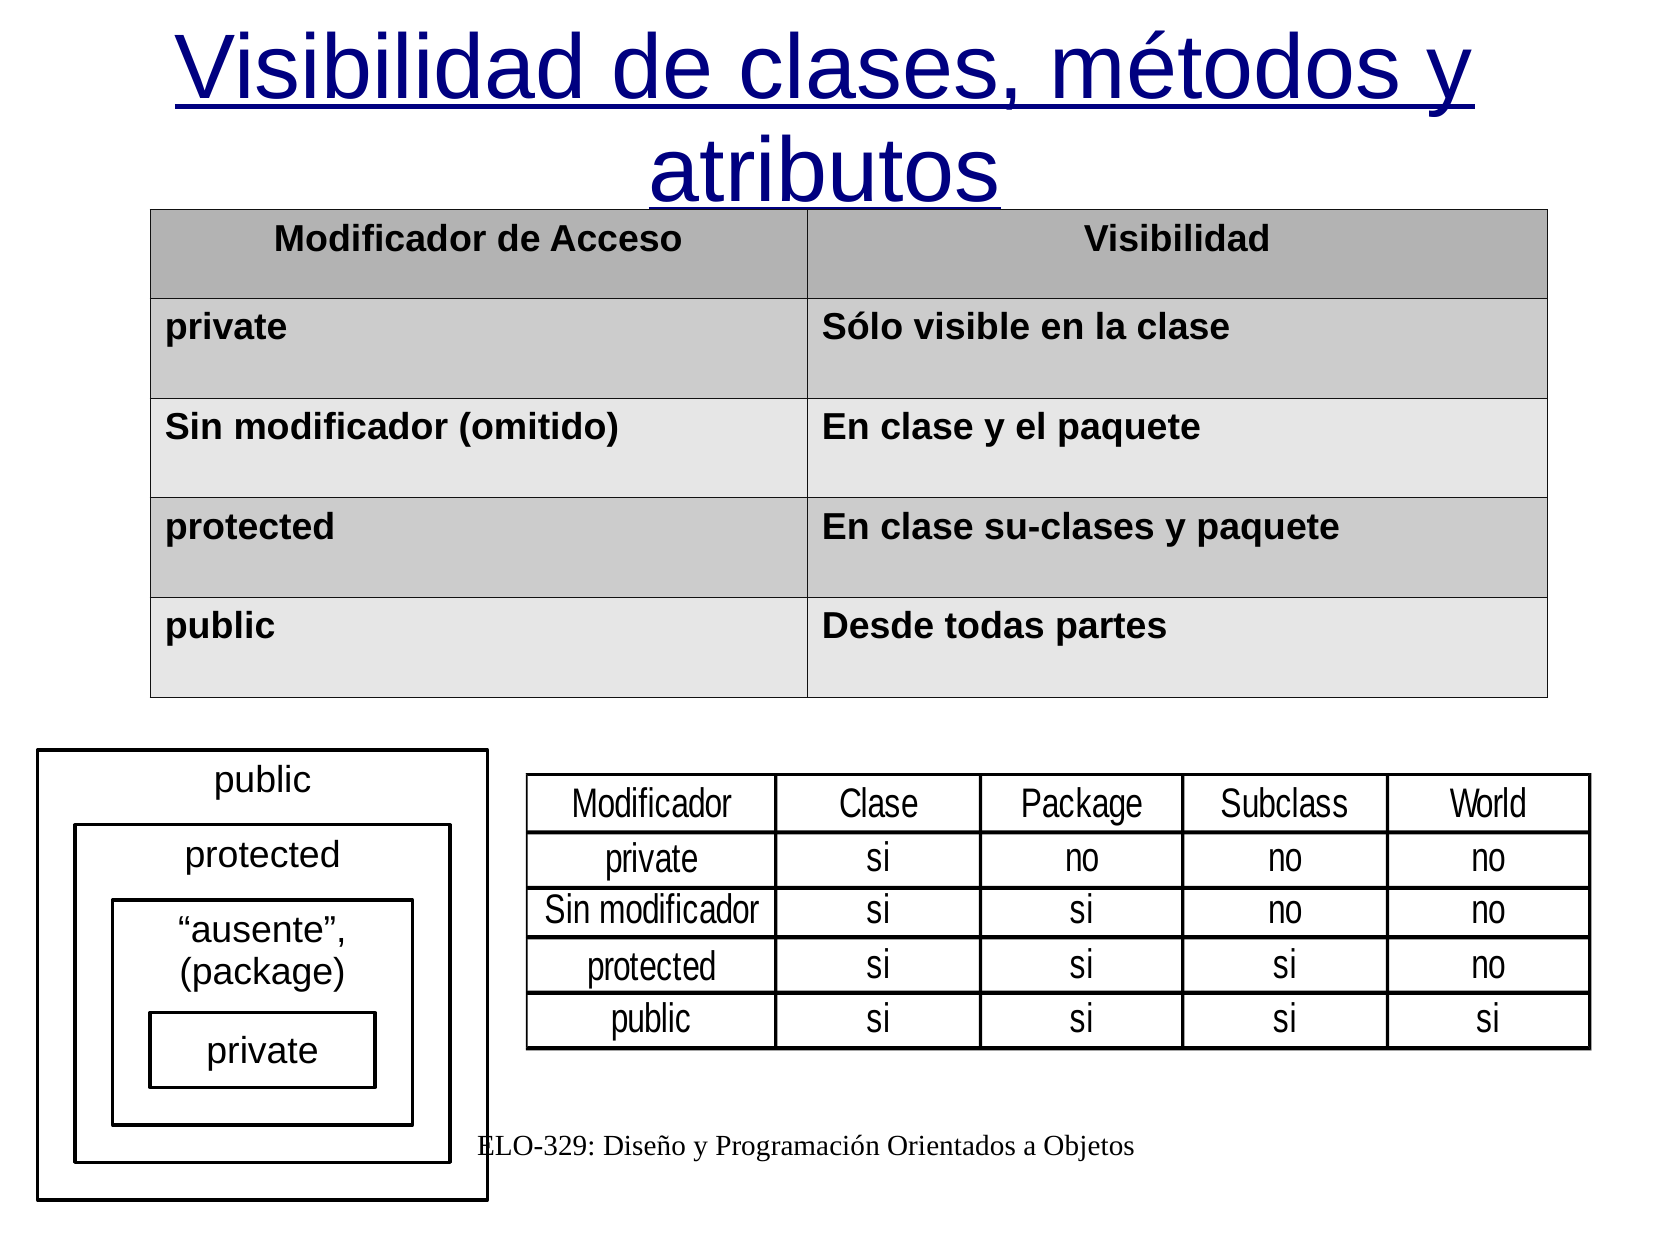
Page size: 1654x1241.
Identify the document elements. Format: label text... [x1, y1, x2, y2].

table_header Modificador de Acceso [151, 210, 807, 298]
table_cell protected [151, 498, 807, 597]
title Visibilidad de clases, métodos y atributos [37, 4, 1613, 233]
chart [525, 773, 1593, 1052]
table_cell Desde todas partes [808, 598, 1547, 697]
text_box public [37, 750, 488, 1201]
table_cell En clase y el paquete [808, 399, 1547, 497]
table_cell public [151, 598, 807, 697]
table_cell private [151, 299, 807, 398]
table_header Visibilidad [808, 210, 1547, 298]
table_cell En clase su-clases y paquete [808, 498, 1547, 597]
table_cell Sin modificador (omitido) [151, 399, 807, 497]
table_cell Sólo visible en la clase [808, 299, 1547, 398]
